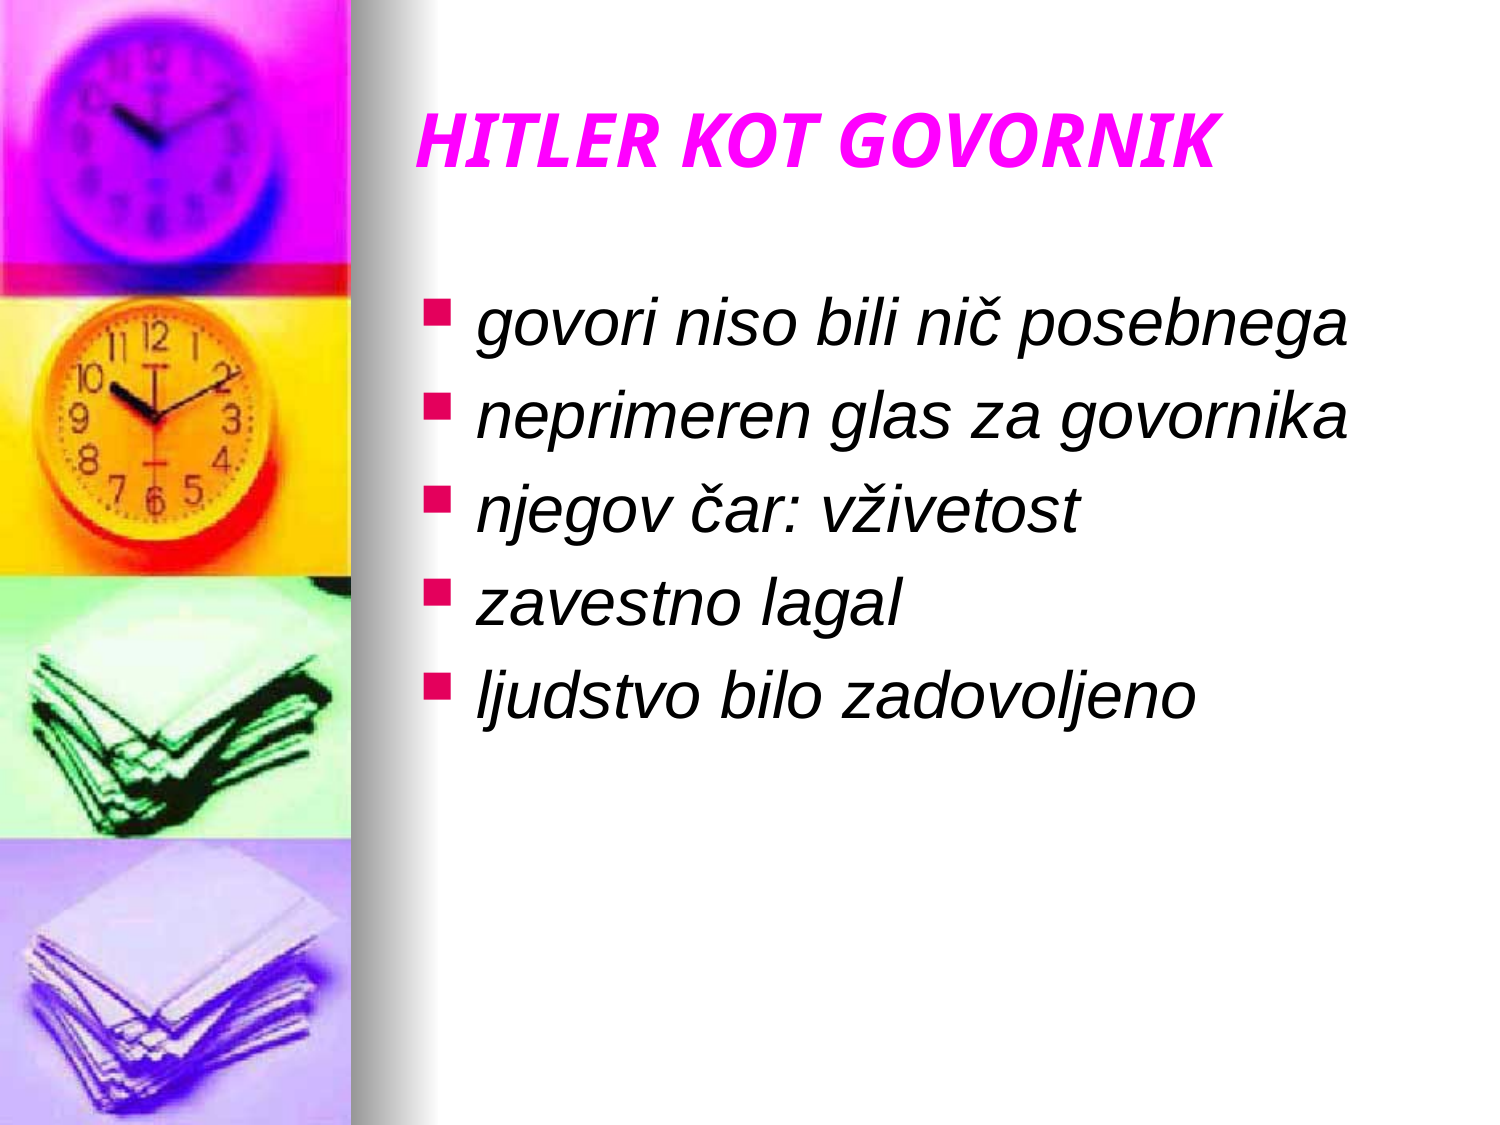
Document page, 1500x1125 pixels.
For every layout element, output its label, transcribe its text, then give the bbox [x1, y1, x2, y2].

picture [0, 0, 351, 1125]
title HITLER KOT GOVORNIK [399, 37, 1450, 238]
list govori niso bili nič posebnega neprimeren glas za govornika njegov čar: vživetost zavestno lagal ljudstvo bilo zadovoljeno [404, 271, 1447, 998]
